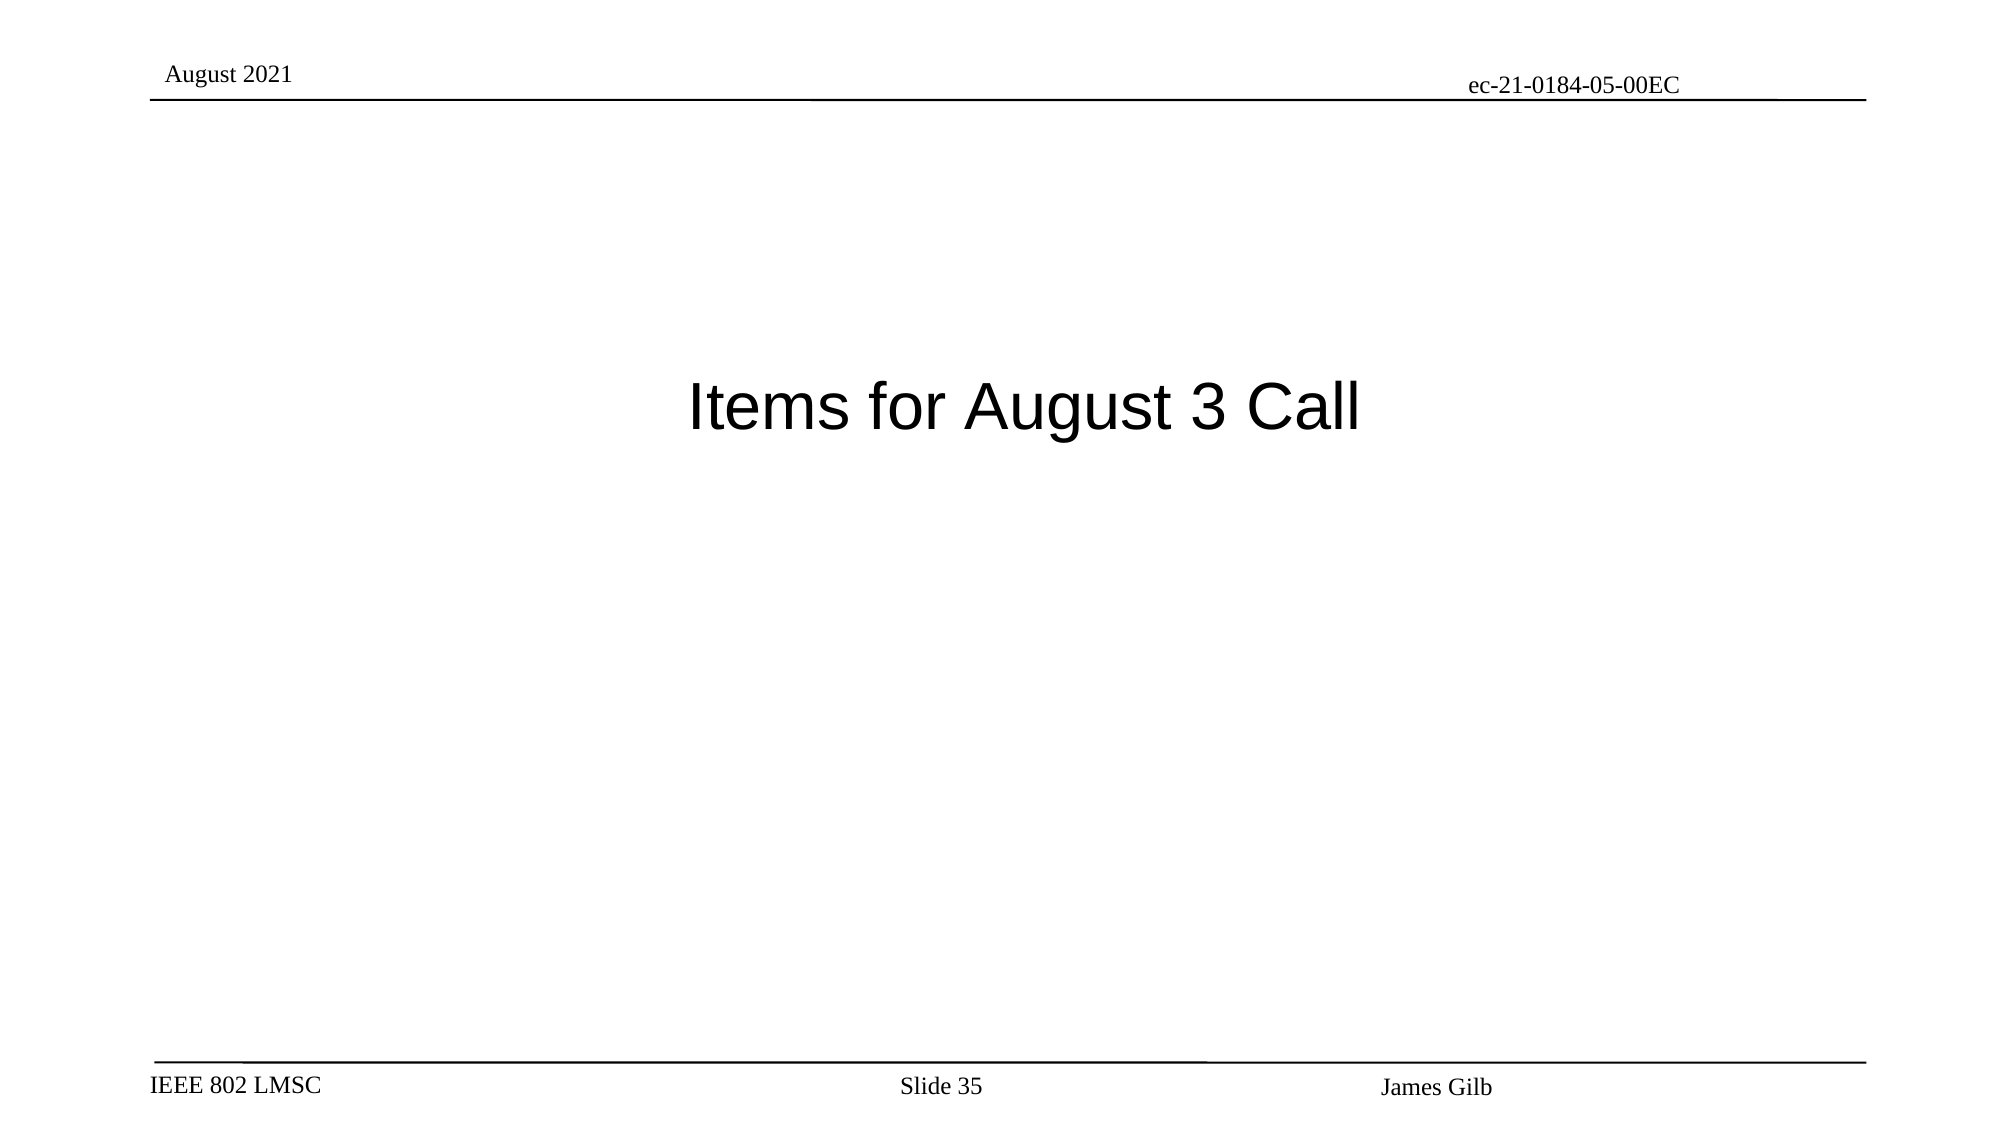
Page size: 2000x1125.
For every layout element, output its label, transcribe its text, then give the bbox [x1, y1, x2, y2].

text_box Slide [799, 1069, 1083, 1108]
subtitle Items for August 3 Call [150, 112, 1900, 693]
